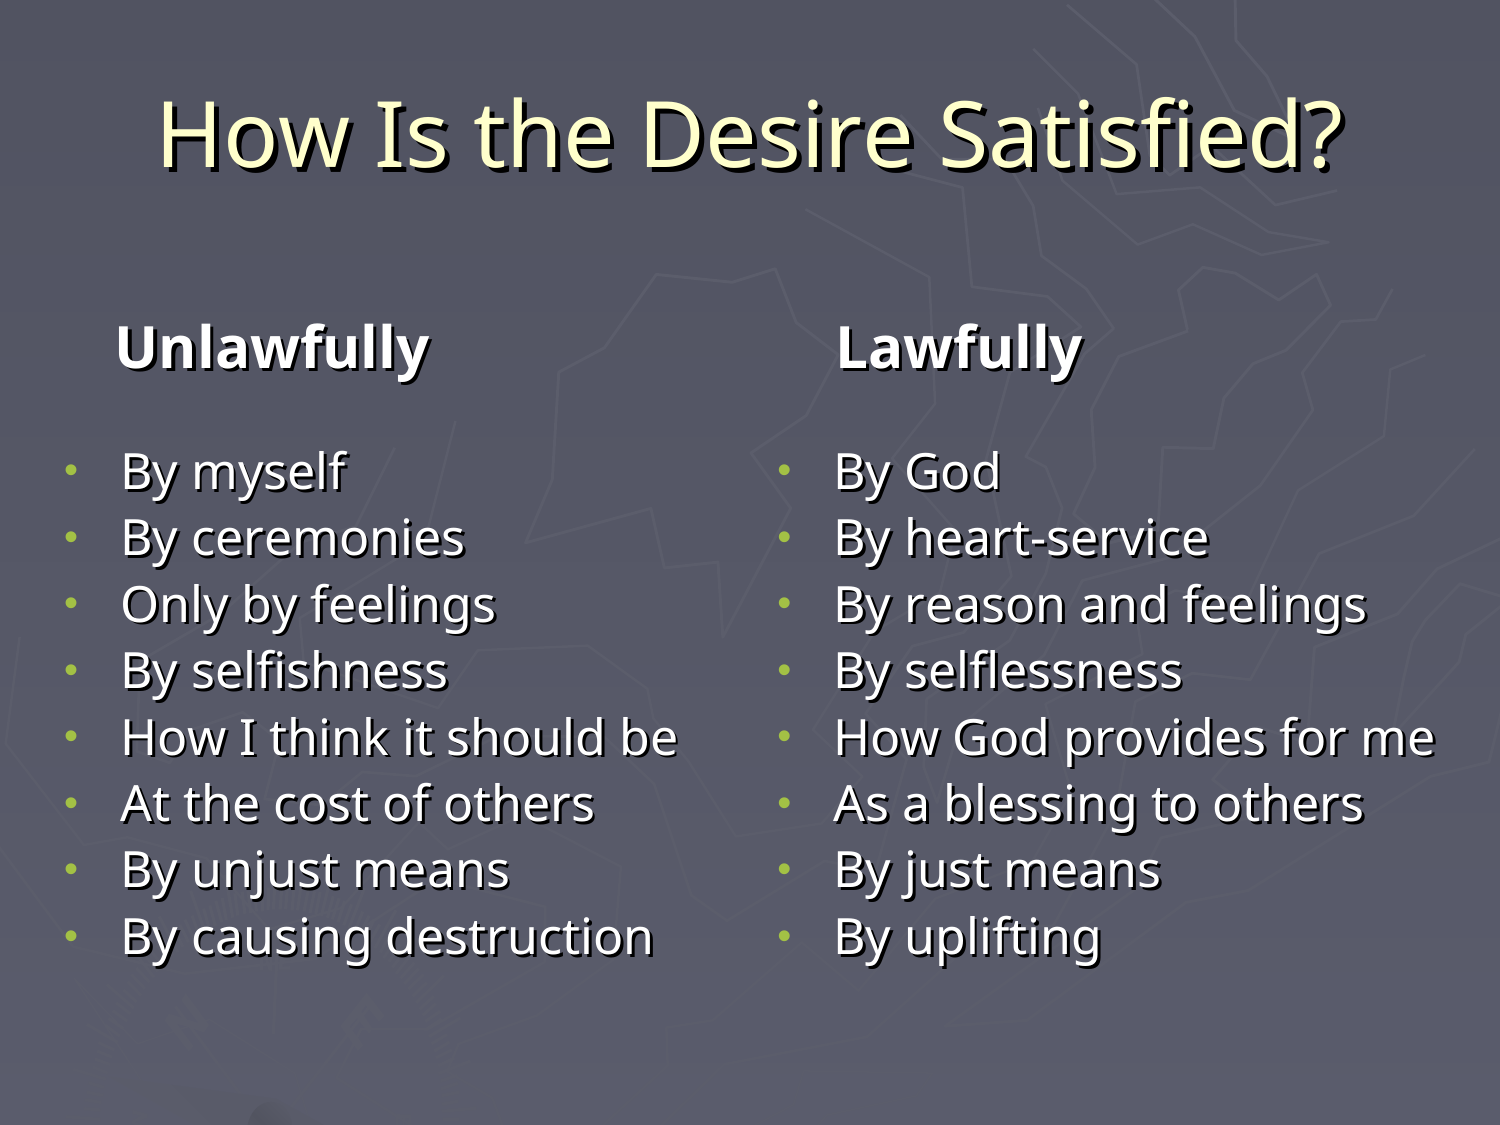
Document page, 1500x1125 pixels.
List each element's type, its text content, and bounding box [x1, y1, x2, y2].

text_box Unlawfully [100, 302, 656, 389]
text_box Lawfully [820, 302, 1377, 389]
title How Is the Desire Satisfied? [49, 37, 1451, 225]
list By God By heart-service By reason and feelings By selflessness How God provides for me As a blessing to others By just means By uplifting [762, 438, 1500, 1000]
list By myself By ceremonies Only by feelings By selfishness How I think it should be At the cost of others By unjust means By causing destruction [49, 438, 738, 1106]
